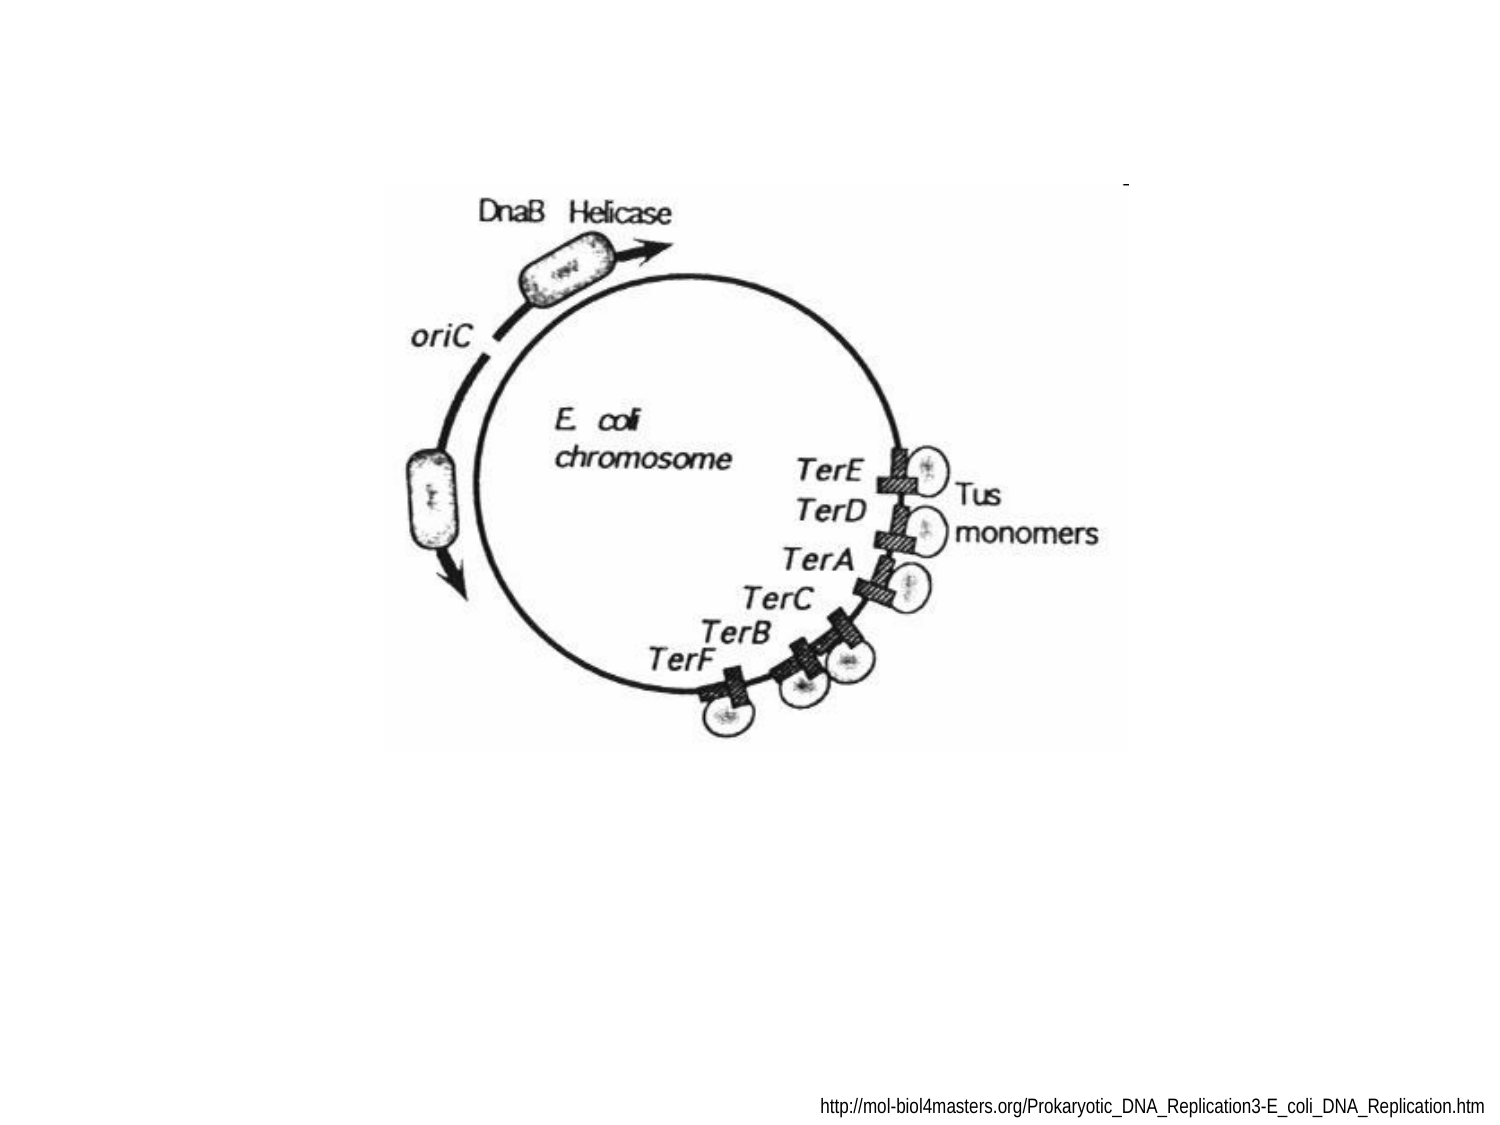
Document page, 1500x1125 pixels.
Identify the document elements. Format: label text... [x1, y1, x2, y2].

picture [383, 184, 1129, 752]
text_box http://mol-biol4masters.org/Prokaryotic_DNA_Replication3-E_coli_DNA_Replication.htm [805, 1084, 1500, 1125]
